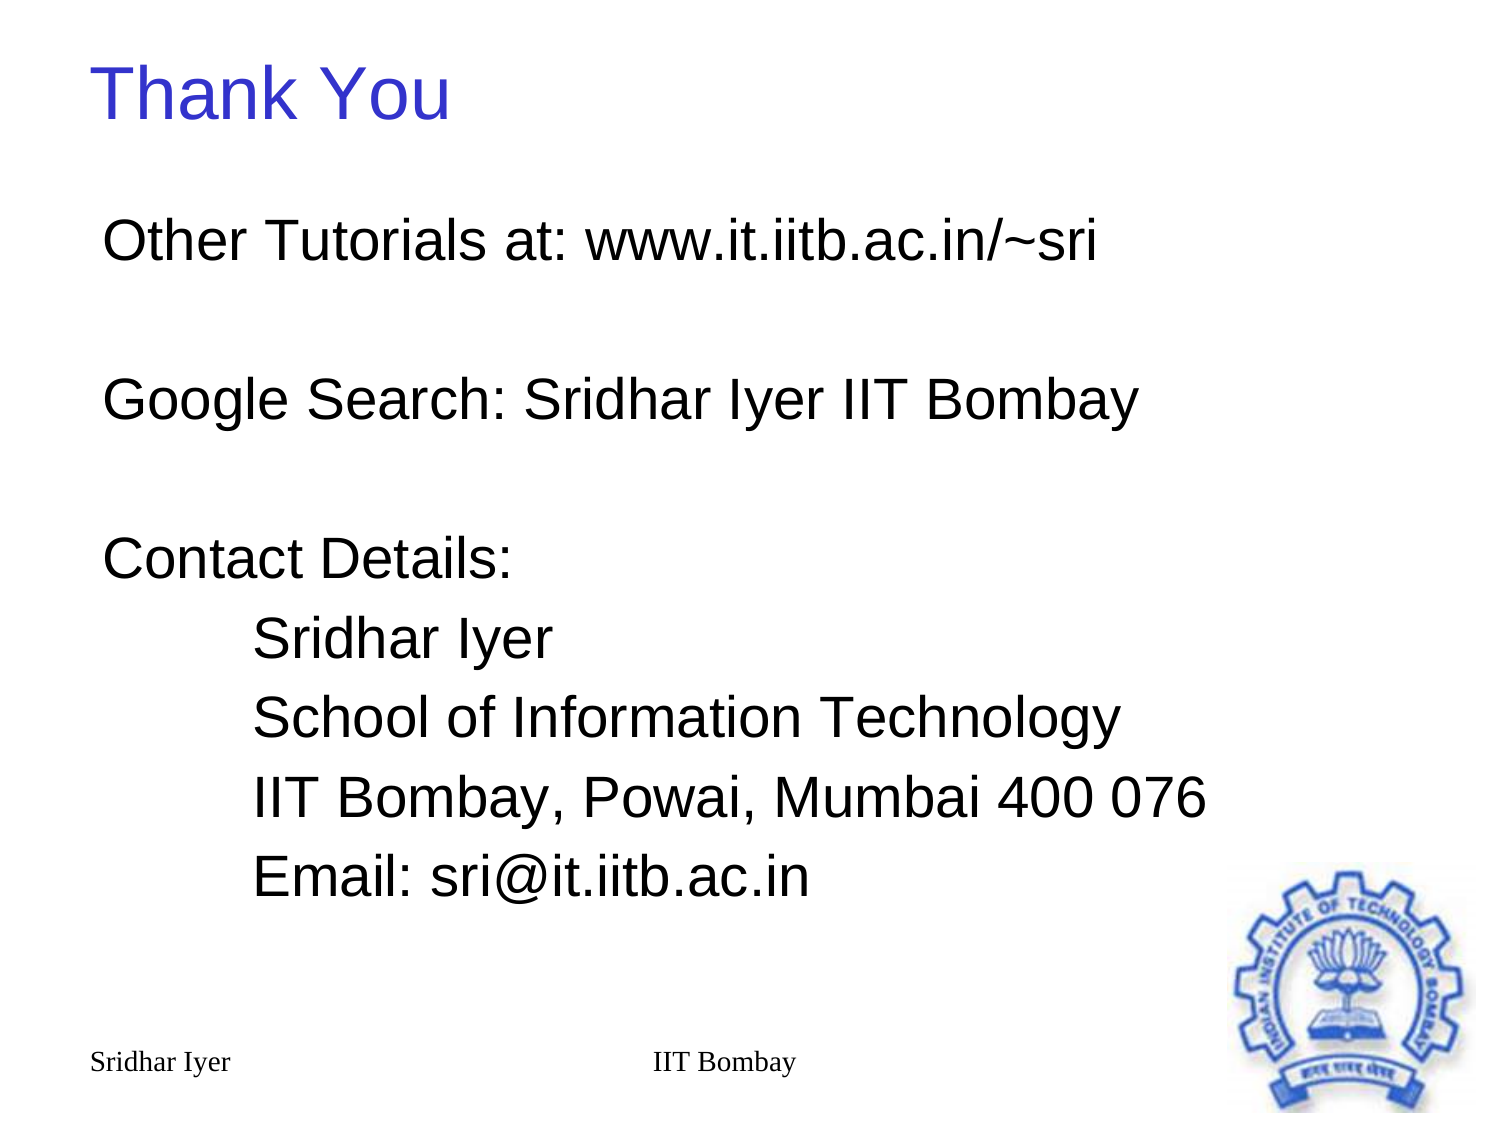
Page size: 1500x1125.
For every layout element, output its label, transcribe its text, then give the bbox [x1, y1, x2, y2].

picture [1227, 862, 1476, 1113]
title Thank You [75, 0, 1351, 188]
list Other Tutorials at: www.it.iitb.ac.in/~sri Google Search: Sridhar Iyer IIT Bombay Contact Details: Sridhar Iyer School of Information Technology IIT Bombay, Powai, Mumbai 400 076 Email: sri@it.iitb.ac.in [87, 199, 1426, 1038]
